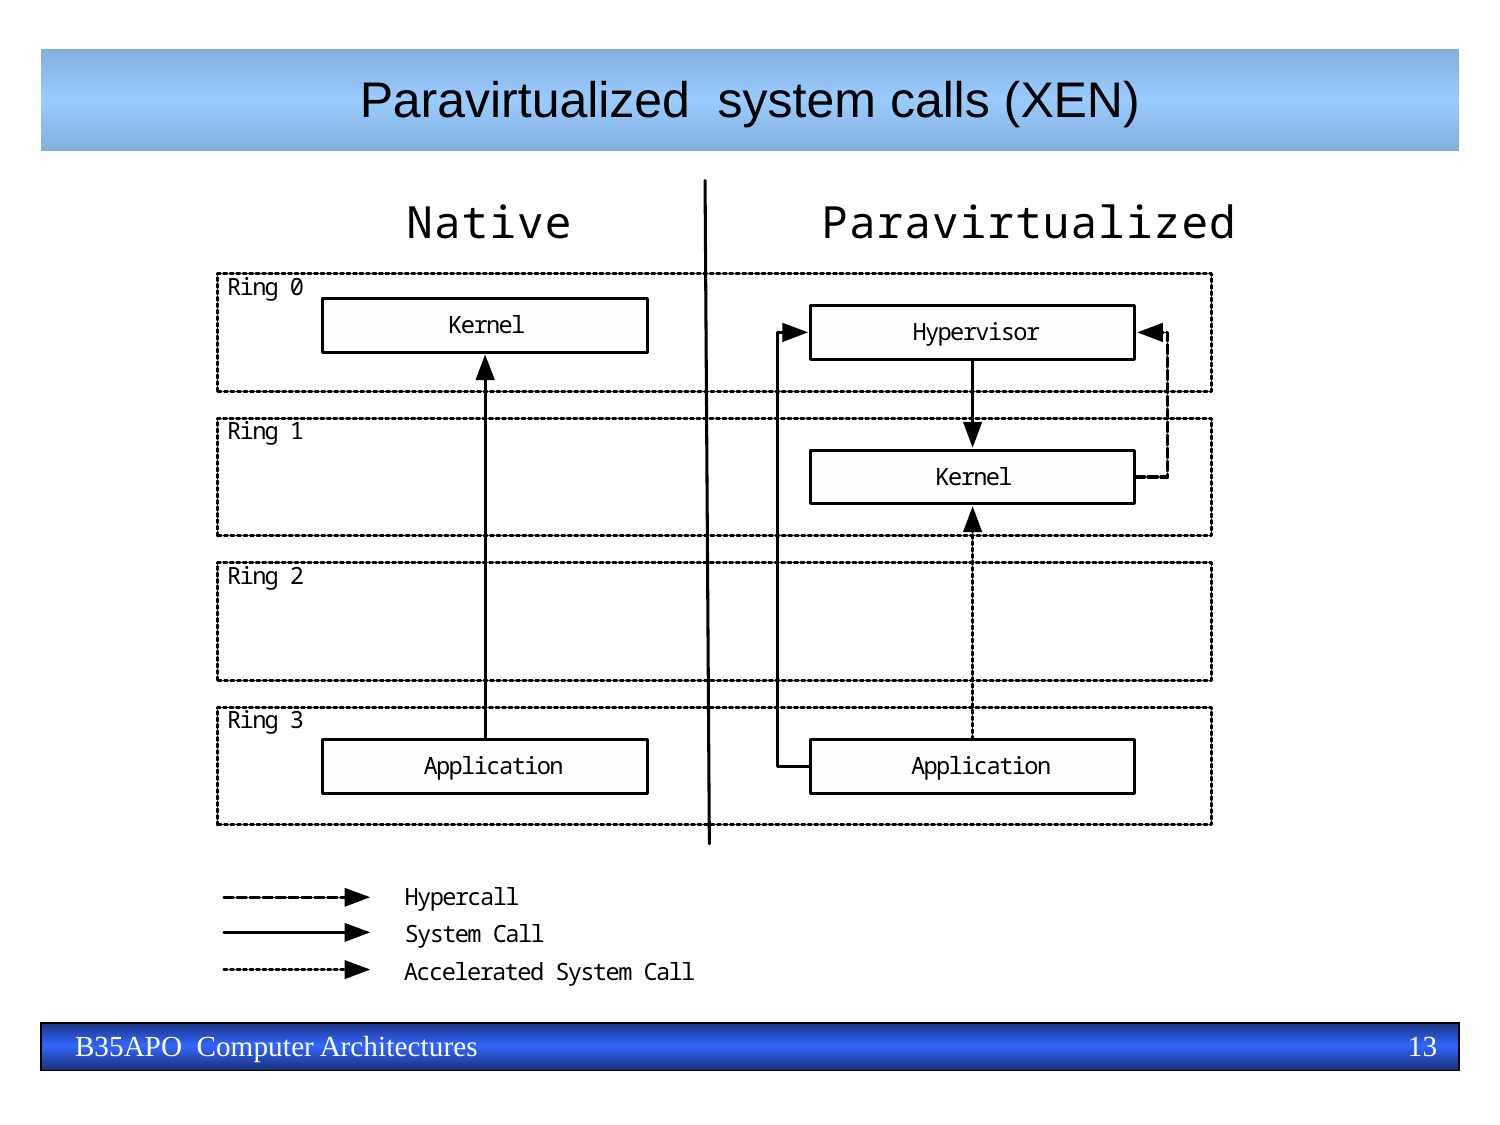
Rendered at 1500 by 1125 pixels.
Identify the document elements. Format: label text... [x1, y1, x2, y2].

picture [205, 168, 1300, 1000]
title Paravirtualized system calls (XEN) [41, 49, 1459, 151]
